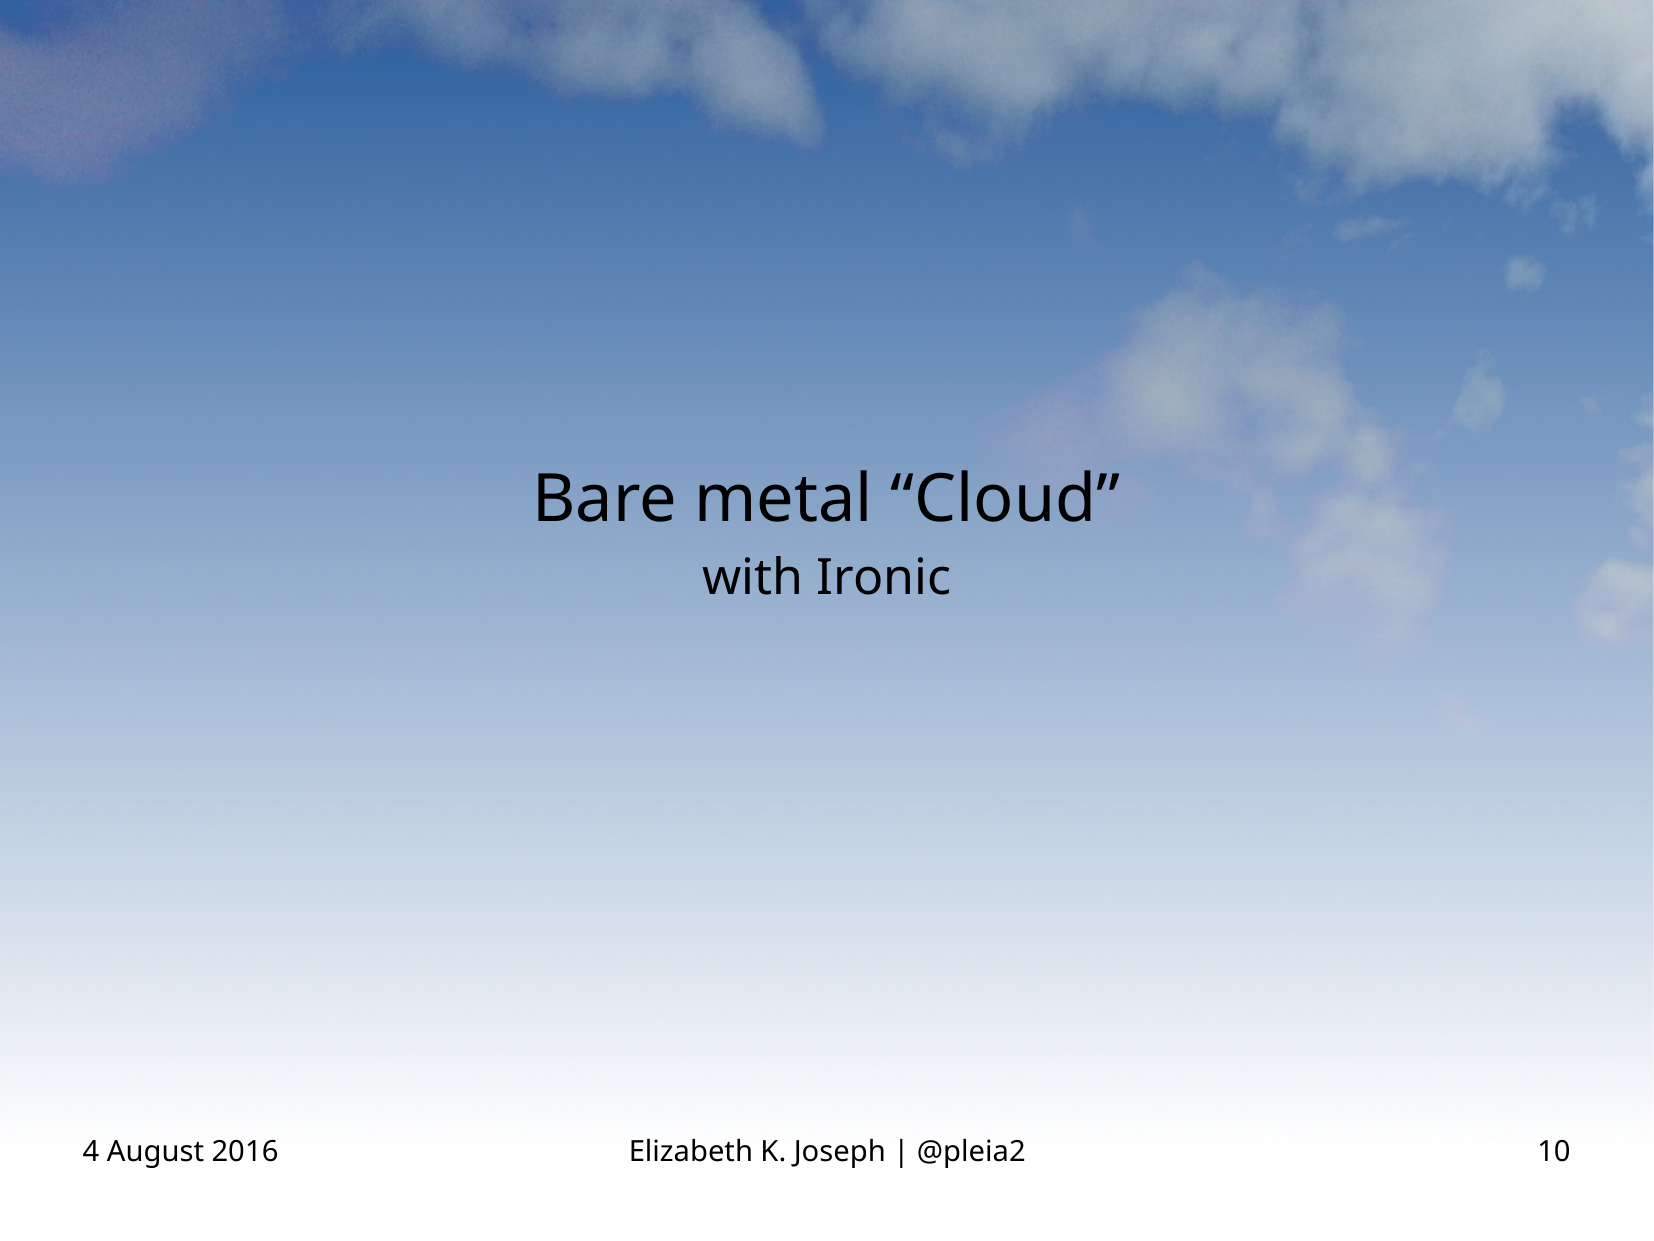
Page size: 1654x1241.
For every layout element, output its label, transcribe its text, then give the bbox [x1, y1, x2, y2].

picture [0, 0, 1654, 1241]
subtitle Bare metal “Cloud” with Ironic [82, 49, 1571, 1010]
